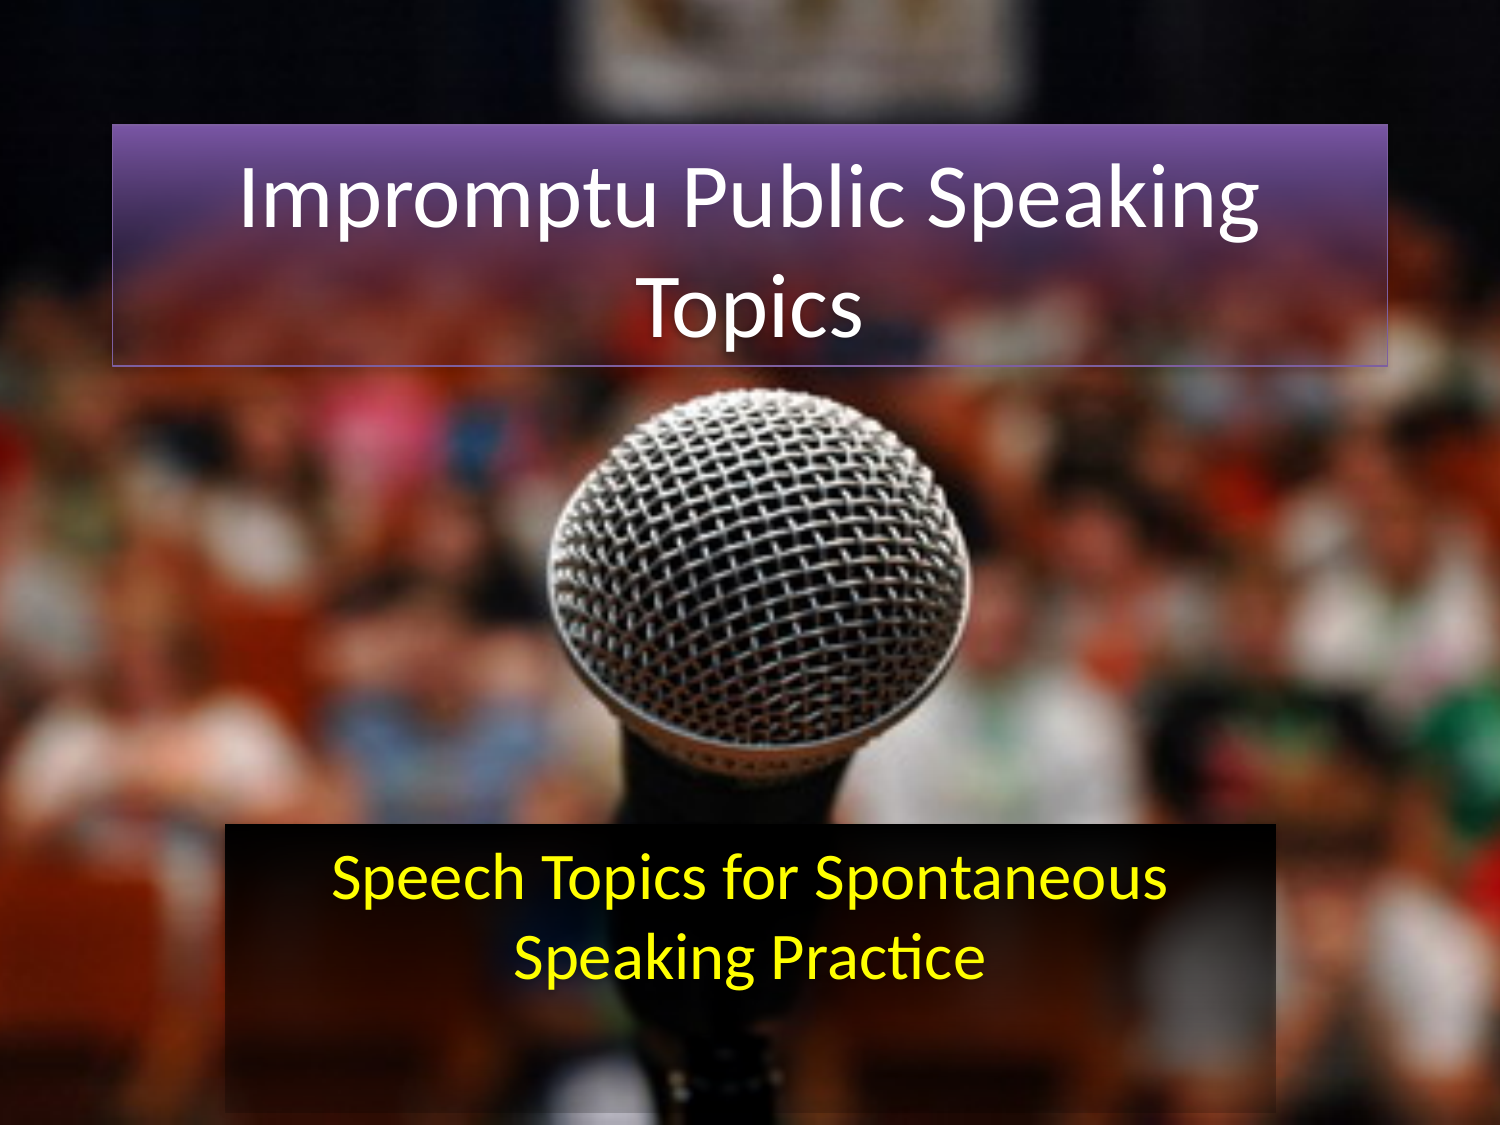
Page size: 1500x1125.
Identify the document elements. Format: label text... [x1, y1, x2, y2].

picture [0, 0, 1500, 1125]
title Impromptu Public Speaking Topics [112, 125, 1388, 367]
subtitle Speech Topics for Spontaneous Speaking Practice [225, 825, 1275, 1113]
